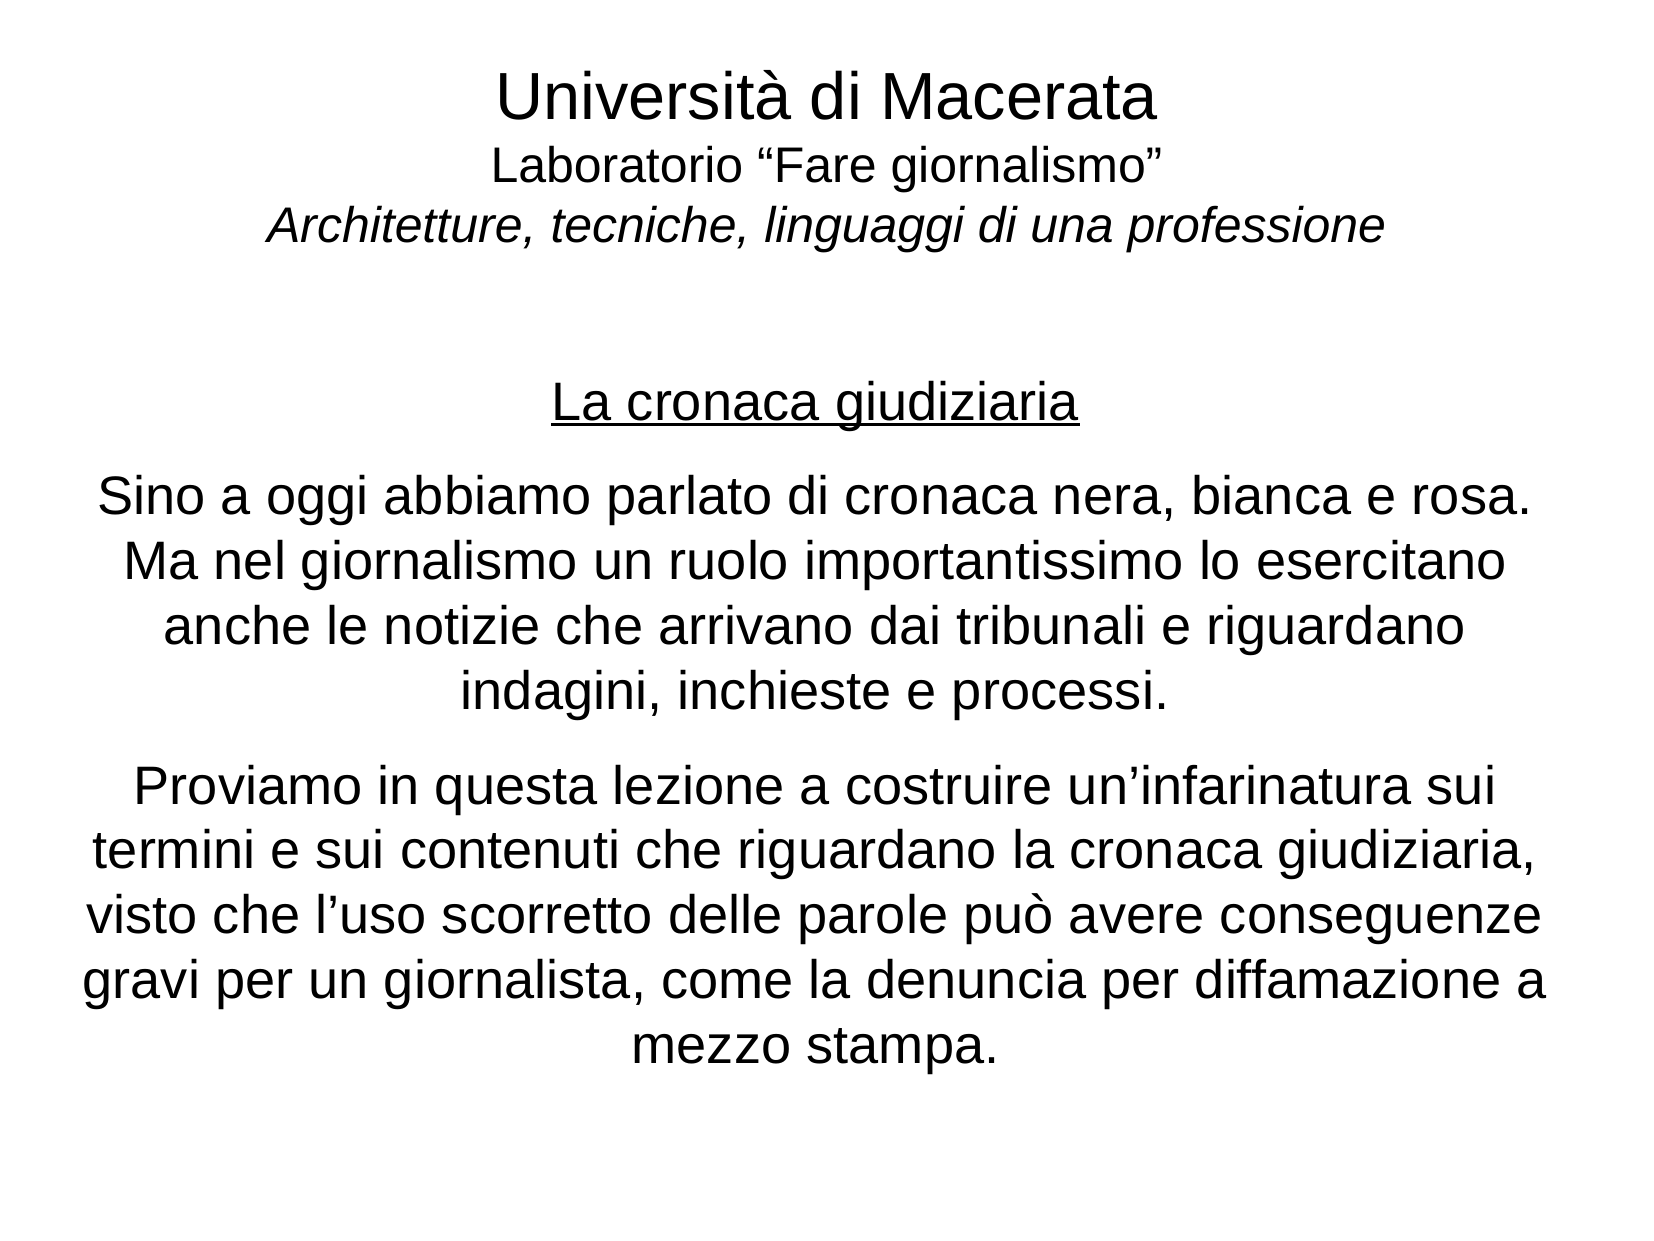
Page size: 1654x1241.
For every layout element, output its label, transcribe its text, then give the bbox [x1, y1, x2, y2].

title Università di Macerata Laboratorio “Fare giornalismo” Architetture, tecniche, linguaggi di una professione [82, 49, 1571, 257]
subtitle La cronaca giudiziaria Sino a oggi abbiamo parlato di cronaca nera, bianca e rosa. Ma nel giornalismo un ruolo importantissimo lo esercitano anche le notizie che arrivano dai tribunali e riguardano indagini, inchieste e processi. Proviamo in questa lezione a costruire un’infarinatura sui termini e sui contenuti che riguardano la cronaca giudiziaria, visto che l’uso scorretto delle parole può avere conseguenze gravi per un giornalista, come la denuncia per diffamazione a mezzo stampa. [82, 291, 1571, 1235]
